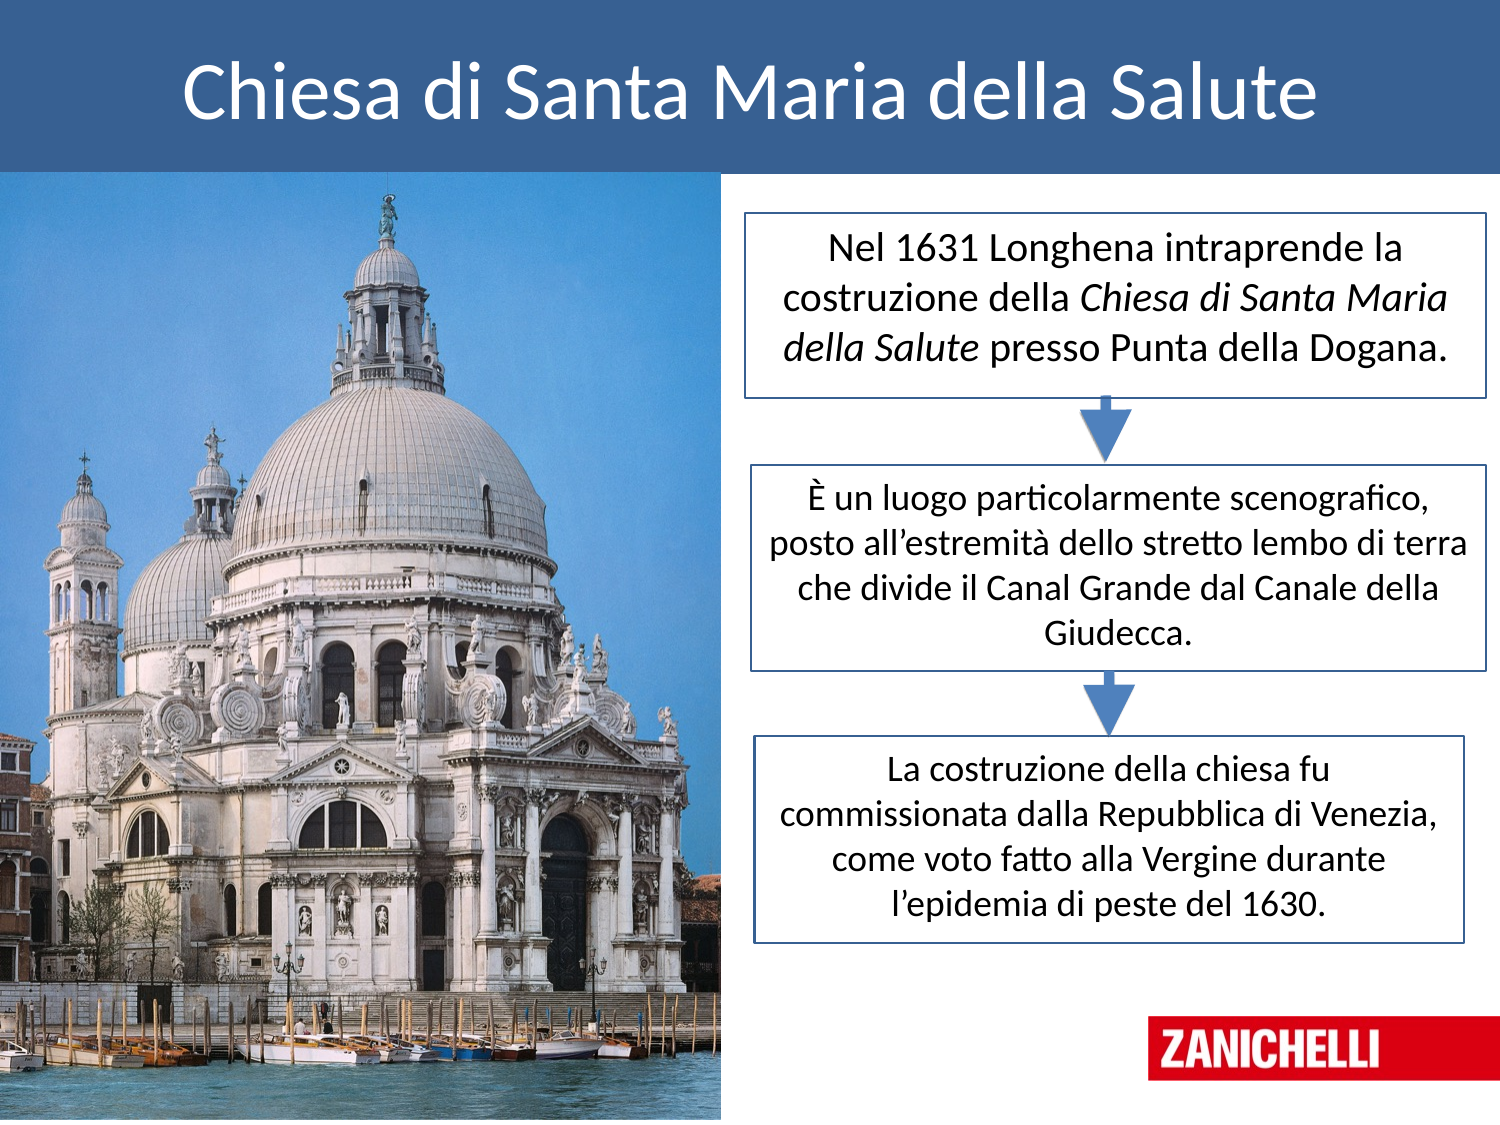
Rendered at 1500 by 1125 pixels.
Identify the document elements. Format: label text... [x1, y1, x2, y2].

text_box Chiesa di Santa Maria della Salute [0, 0, 1500, 173]
text_box La costruzione della chiesa fu commissionata dalla Repubblica di Venezia, come voto fatto alla Vergine durante l’epidemia di peste del 1630. [754, 736, 1464, 943]
text_box Nel 1631 Longhena intraprende la costruzione della Chiesa di Santa Maria della Salute presso Punta della Dogana. [745, 212, 1487, 398]
picture [1148, 1016, 1500, 1081]
picture [0, 172, 721, 1120]
text_box È un luogo particolarmente scenografico, posto all’estremità dello stretto lembo di terra che divide il Canal Grande dal Canale della Giudecca. [751, 465, 1487, 671]
